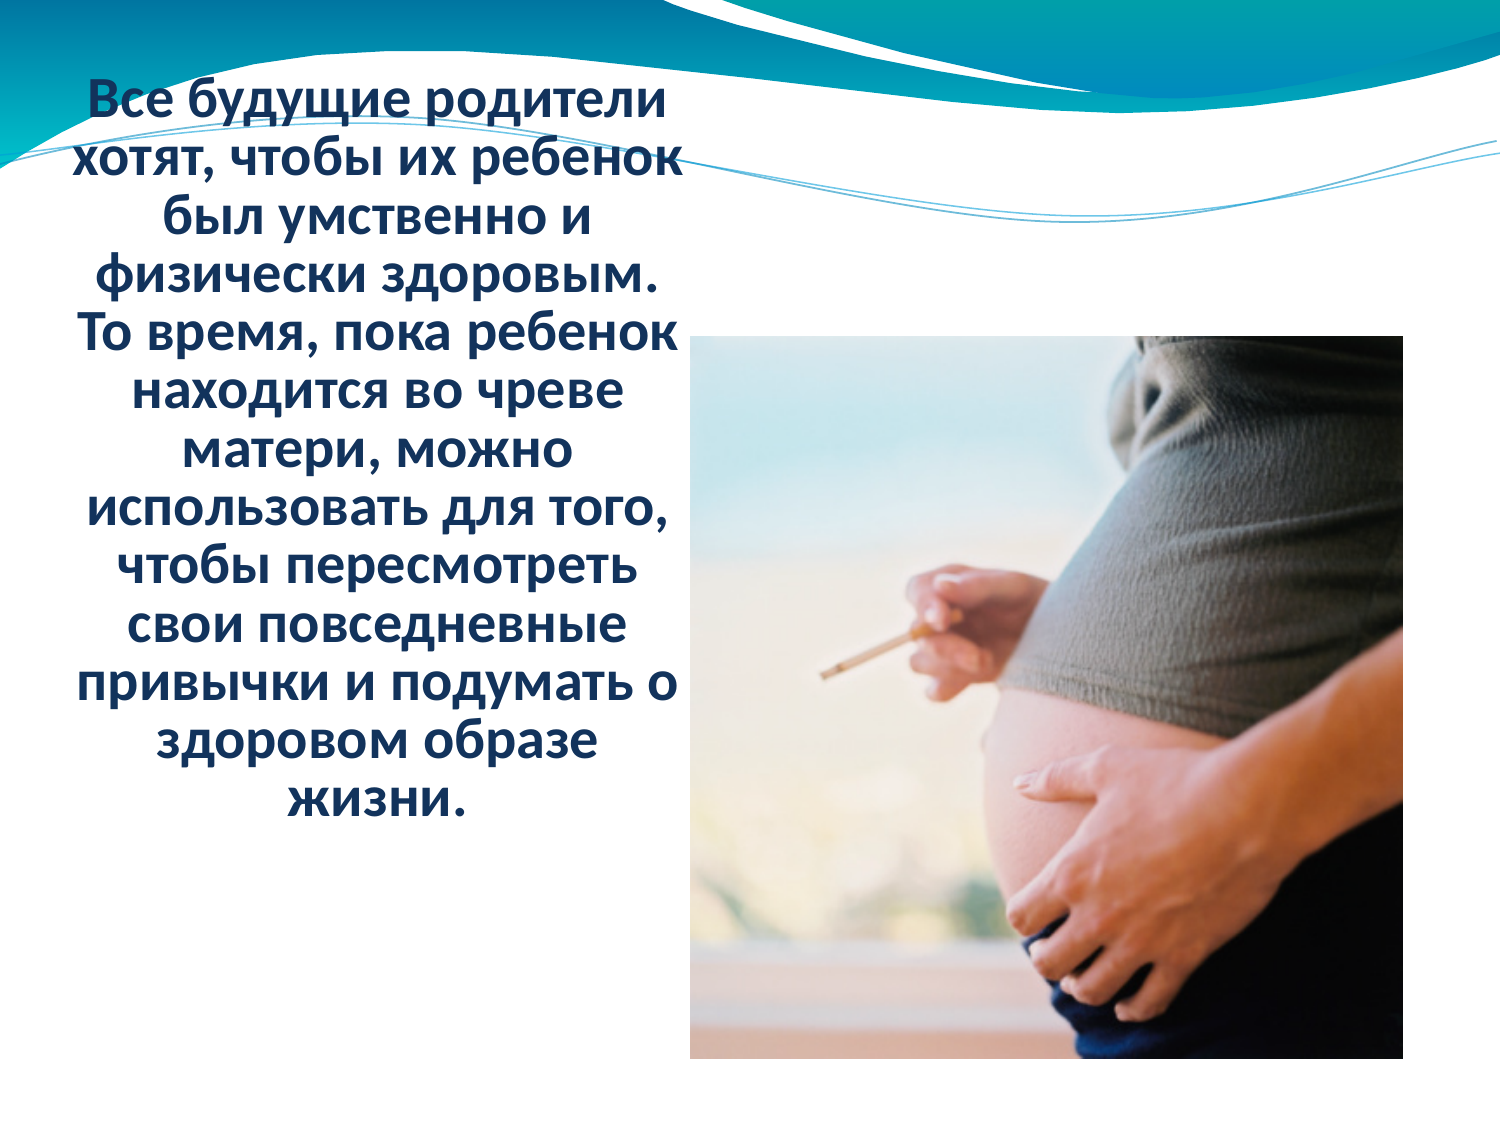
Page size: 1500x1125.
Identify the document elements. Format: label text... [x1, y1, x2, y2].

text_box Все будущие родители хотят, чтобы их ребенок был умственно и физически здоровым. То время, пока ребенок находится во чреве матери, можно использовать для того, чтобы пересмотреть свои повседневные привычки и подумать о здоровом образе жизни. [53, 66, 703, 839]
picture [690, 337, 1403, 1059]
